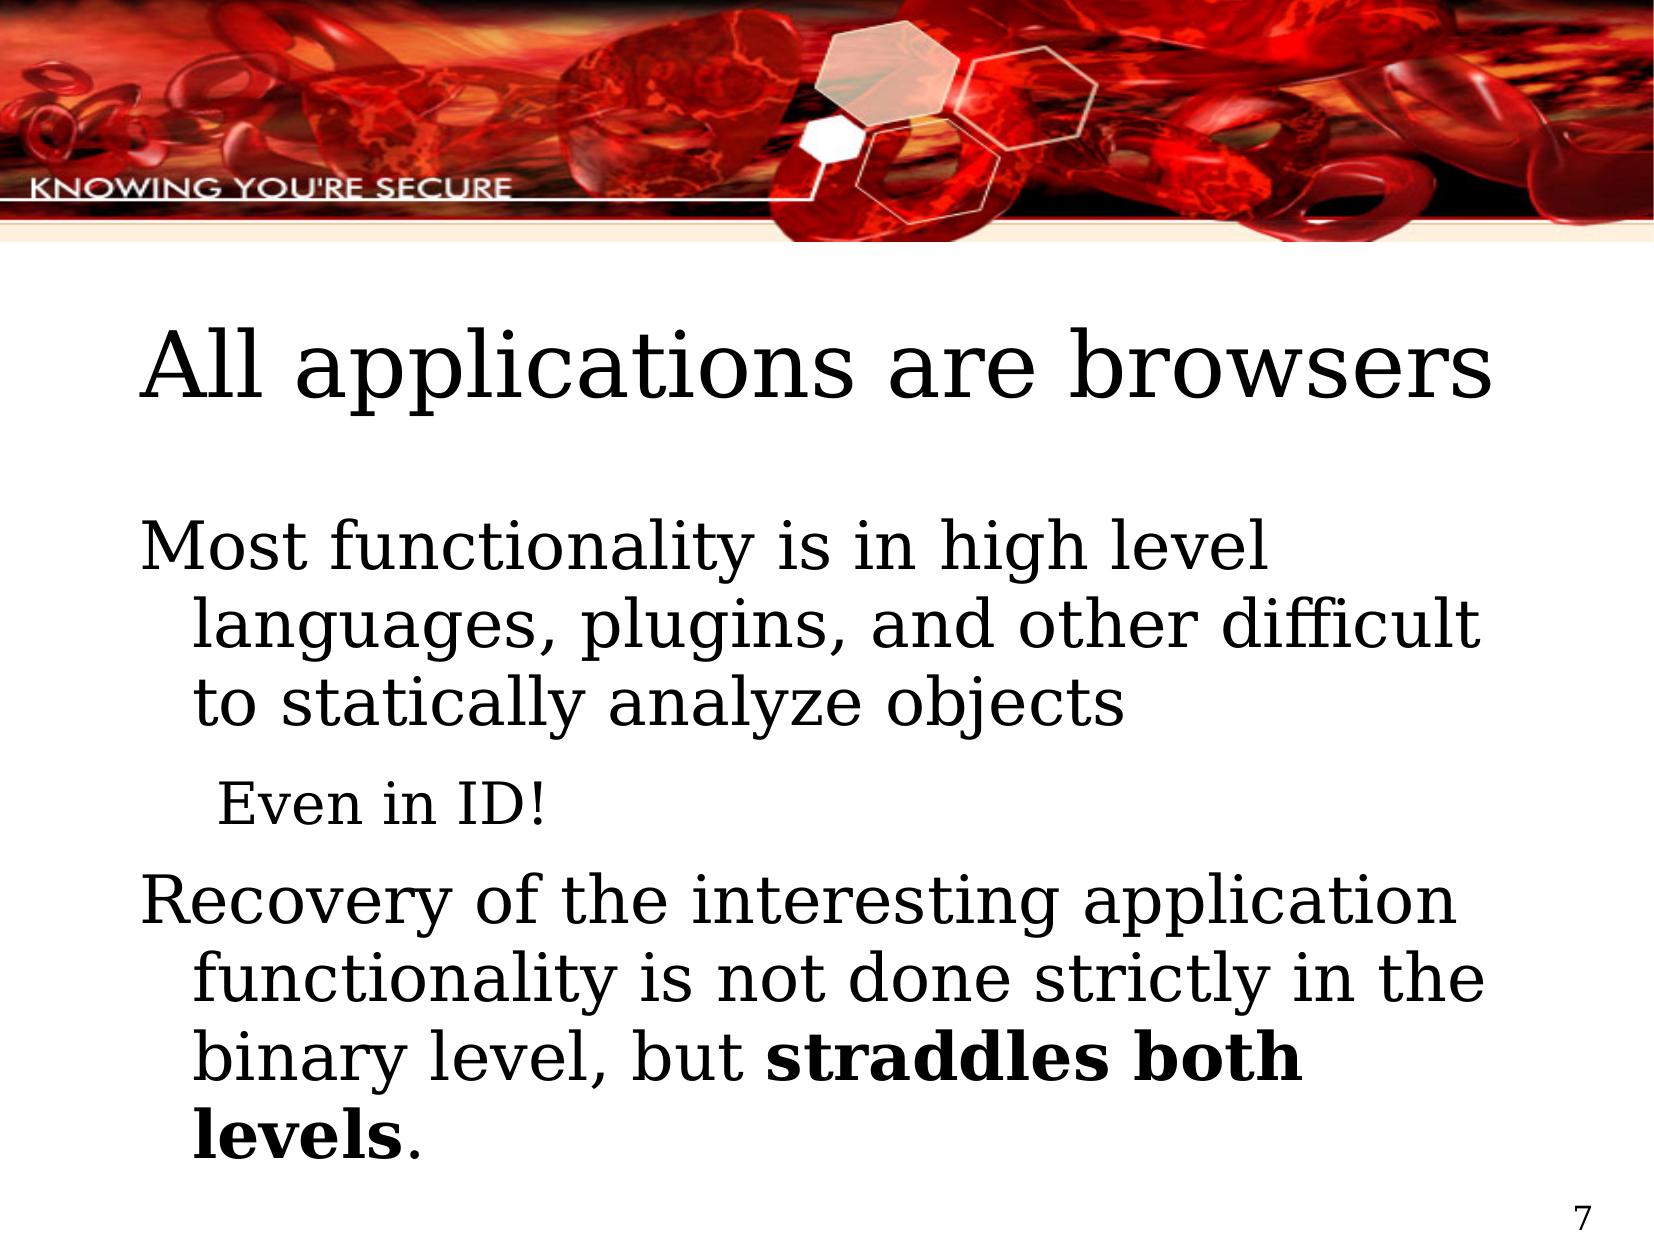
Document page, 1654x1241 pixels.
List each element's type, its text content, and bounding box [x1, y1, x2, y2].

picture [0, 0, 1654, 242]
title All applications are browsers [113, 261, 1526, 470]
list Most functionality is in high level languages, plugins, and other difficult to statically analyze objects Even in ID! Recovery of the interesting application functionality is not done strictly in the binary level, but straddles both levels. [121, 507, 1534, 1175]
